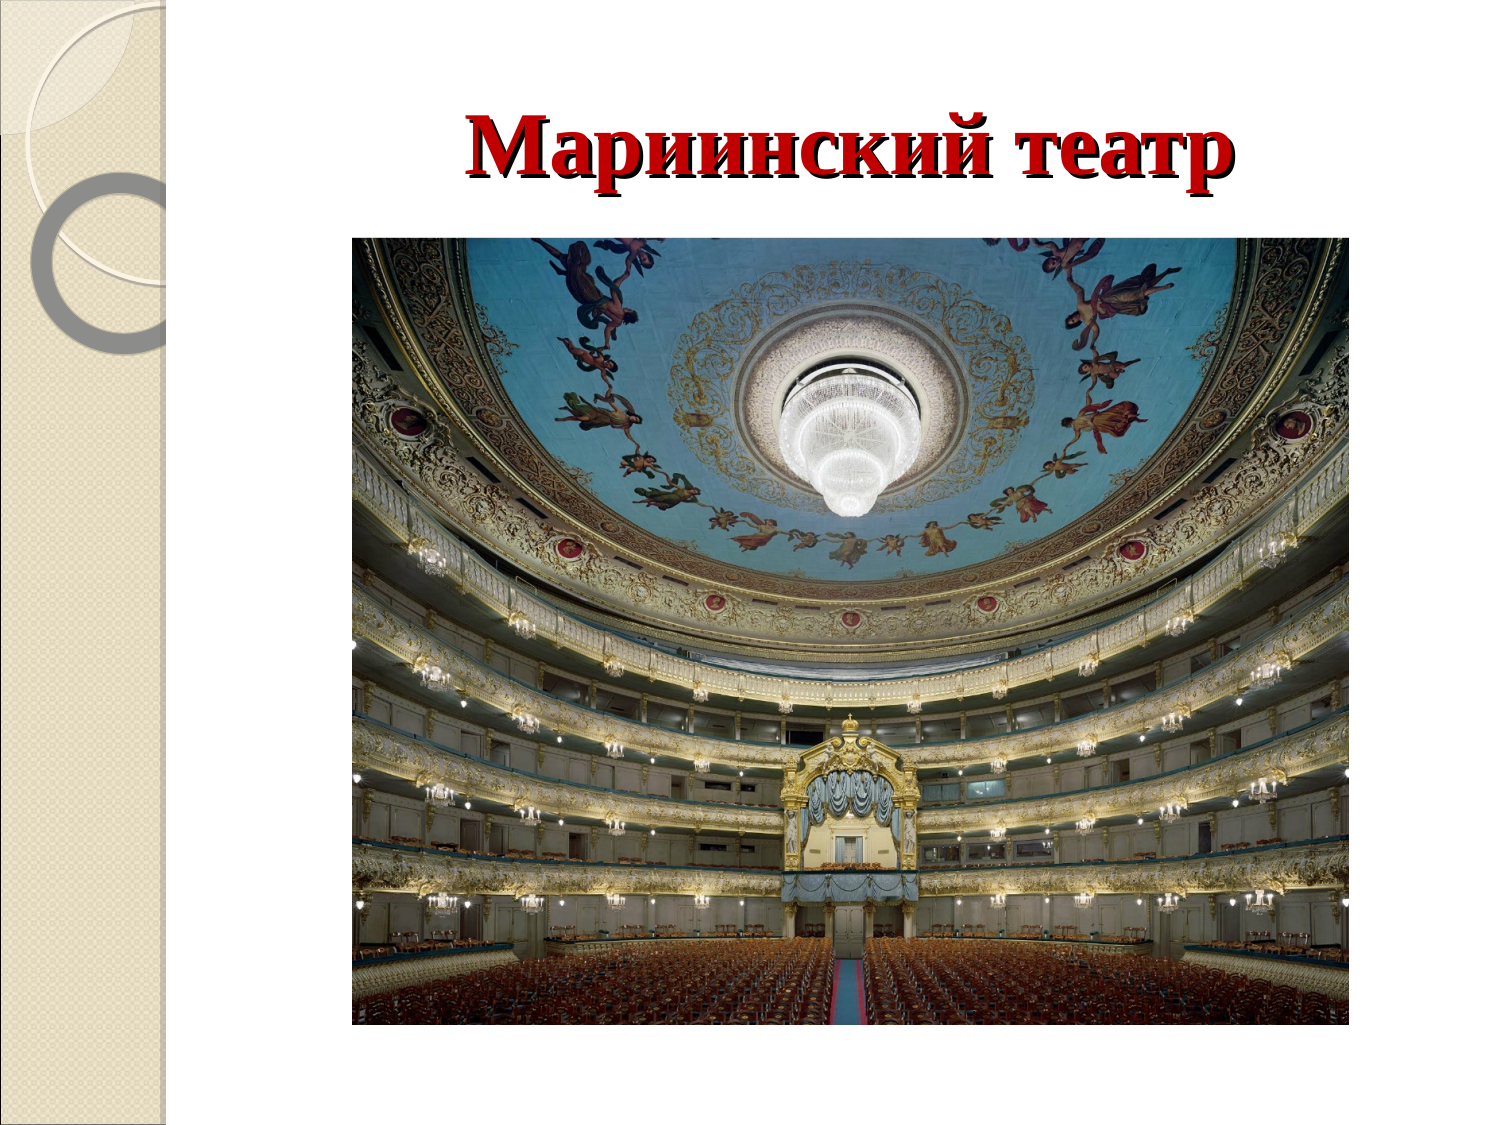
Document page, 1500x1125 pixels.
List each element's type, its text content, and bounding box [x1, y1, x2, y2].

picture [352, 237, 1349, 1026]
title Мариинский театр [235, 45, 1466, 233]
